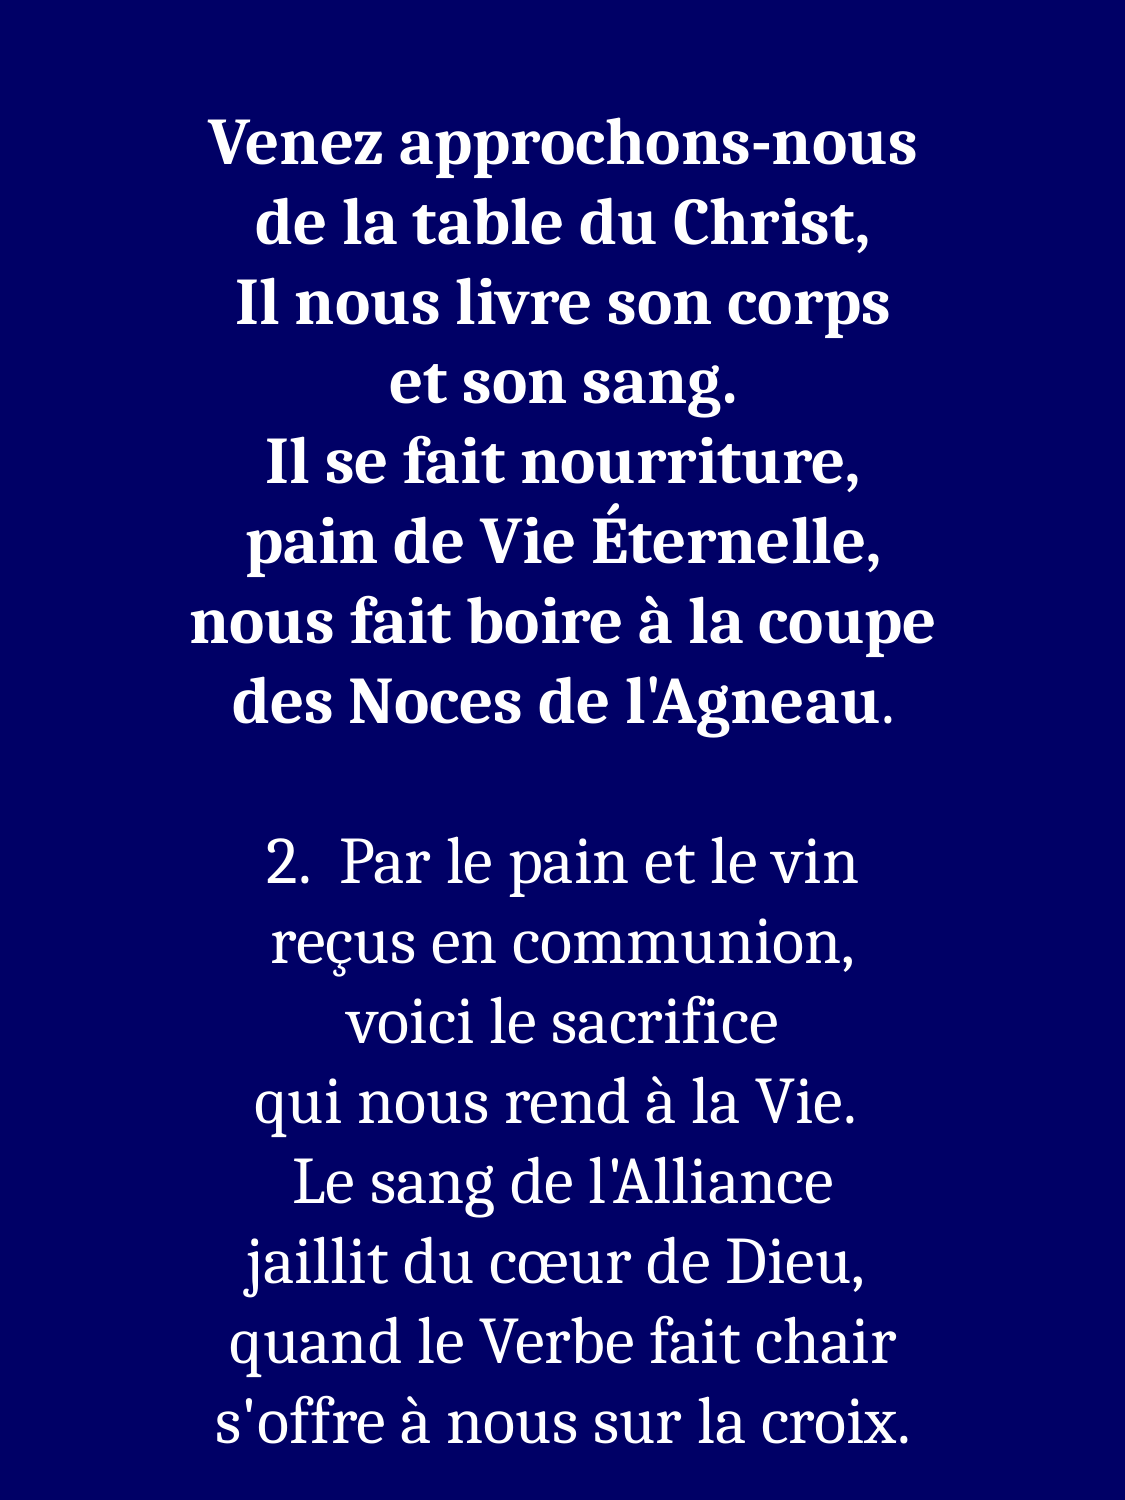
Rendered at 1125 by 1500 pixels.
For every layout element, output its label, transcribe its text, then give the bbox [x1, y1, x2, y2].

text_box Venez approchons-nous de la table du Christ, Il nous livre son corps et son sang. Il se fait nourriture, pain de Vie Éternelle, nous fait boire à la coupe des Noces de l'Agneau. 2. Par le pain et le vin reçus en communion, voici le sacrifice qui nous rend à la Vie. Le sang de l'Alliance jaillit du cœur de Dieu, quand le Verbe fait chair s'offre à nous sur la croix. [0, 90, 1125, 1463]
